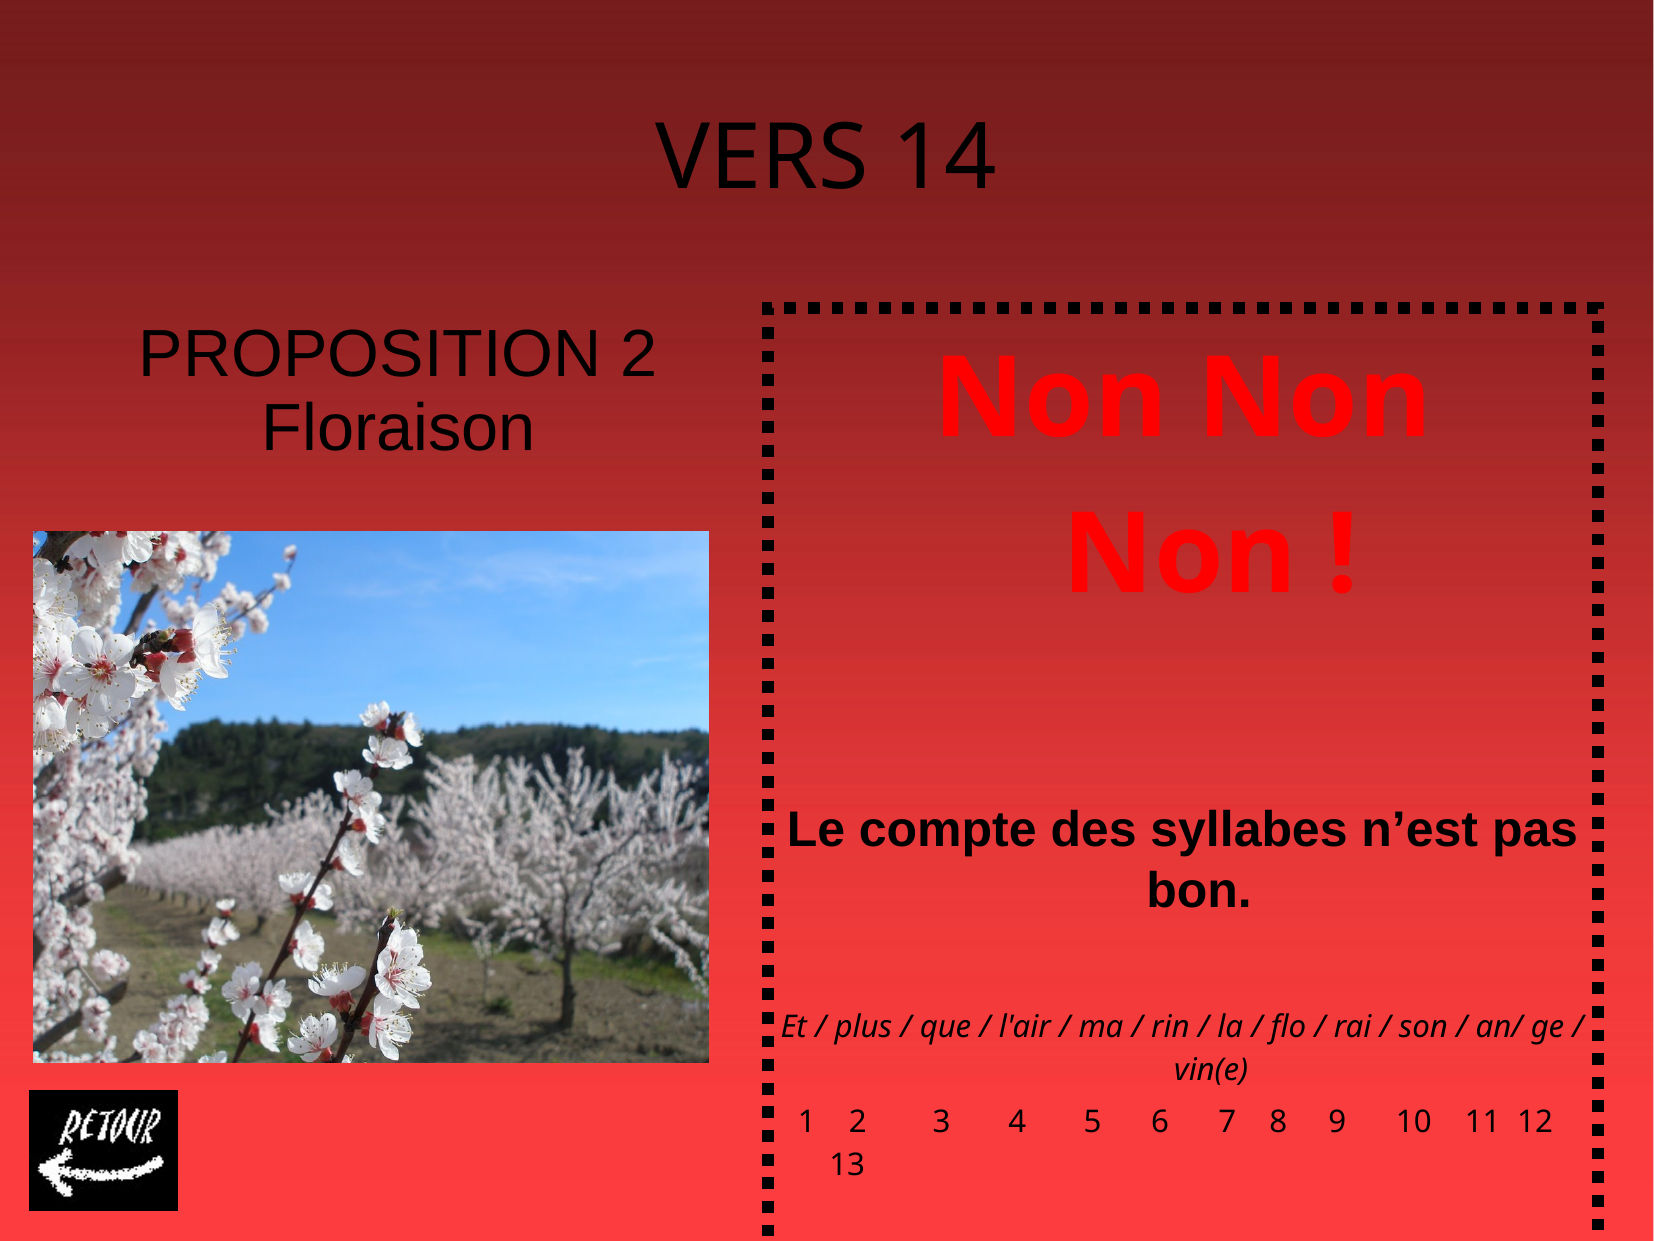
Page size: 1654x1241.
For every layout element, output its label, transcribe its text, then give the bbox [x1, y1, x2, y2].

text_box PROPOSITION 2 Floraison [88, 308, 709, 473]
list Non Non Non ! Le compte des syllabes n’est pas bon. Et / plus / que / l'air / ma / rin / la / flo / rai / son / an/ ge / vin(e) 1 2 3 4 5 6 7 8 9 10 11 12 13 [767, 308, 1599, 1182]
title VERS 14 [82, 56, 1571, 250]
picture [0, 0, 1654, 1241]
